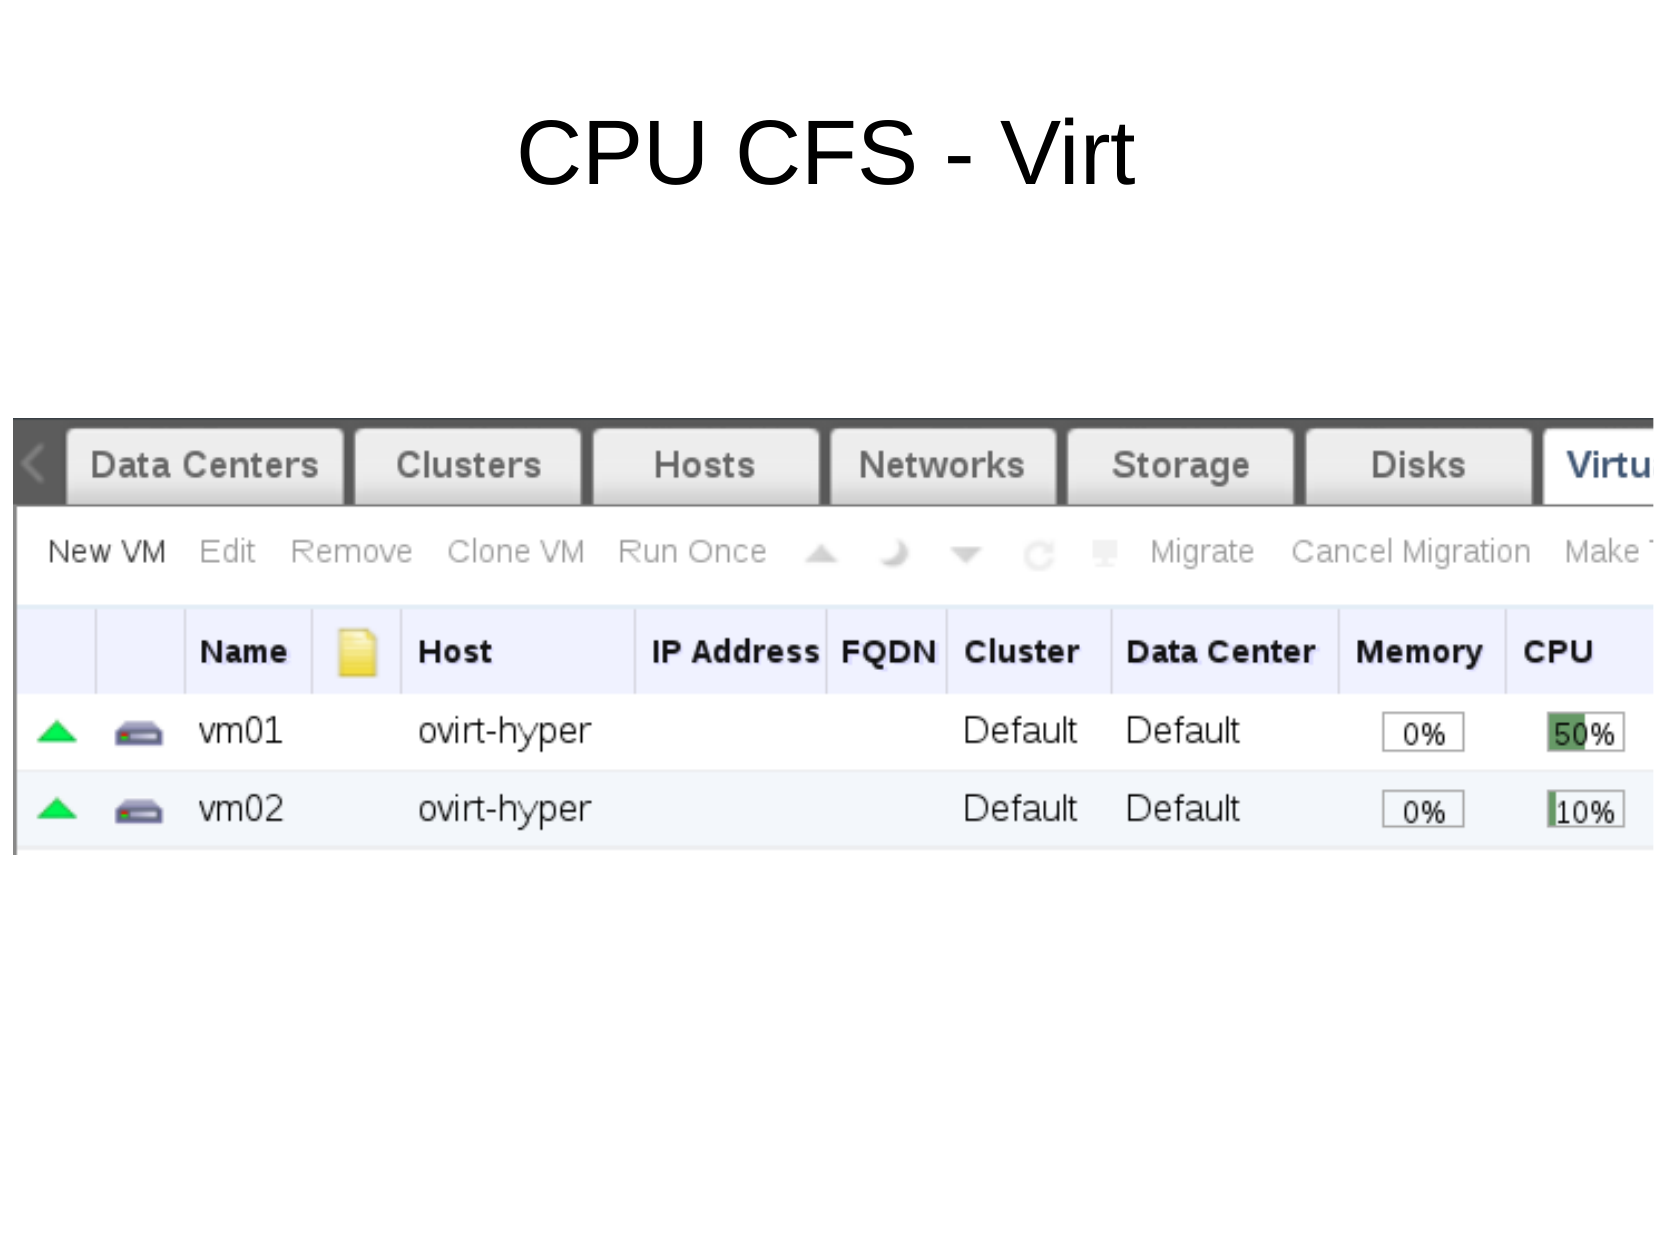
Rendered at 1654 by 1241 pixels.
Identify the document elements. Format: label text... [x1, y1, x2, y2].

picture [13, 418, 1654, 856]
title CPU CFS - Virt [82, 49, 1571, 257]
